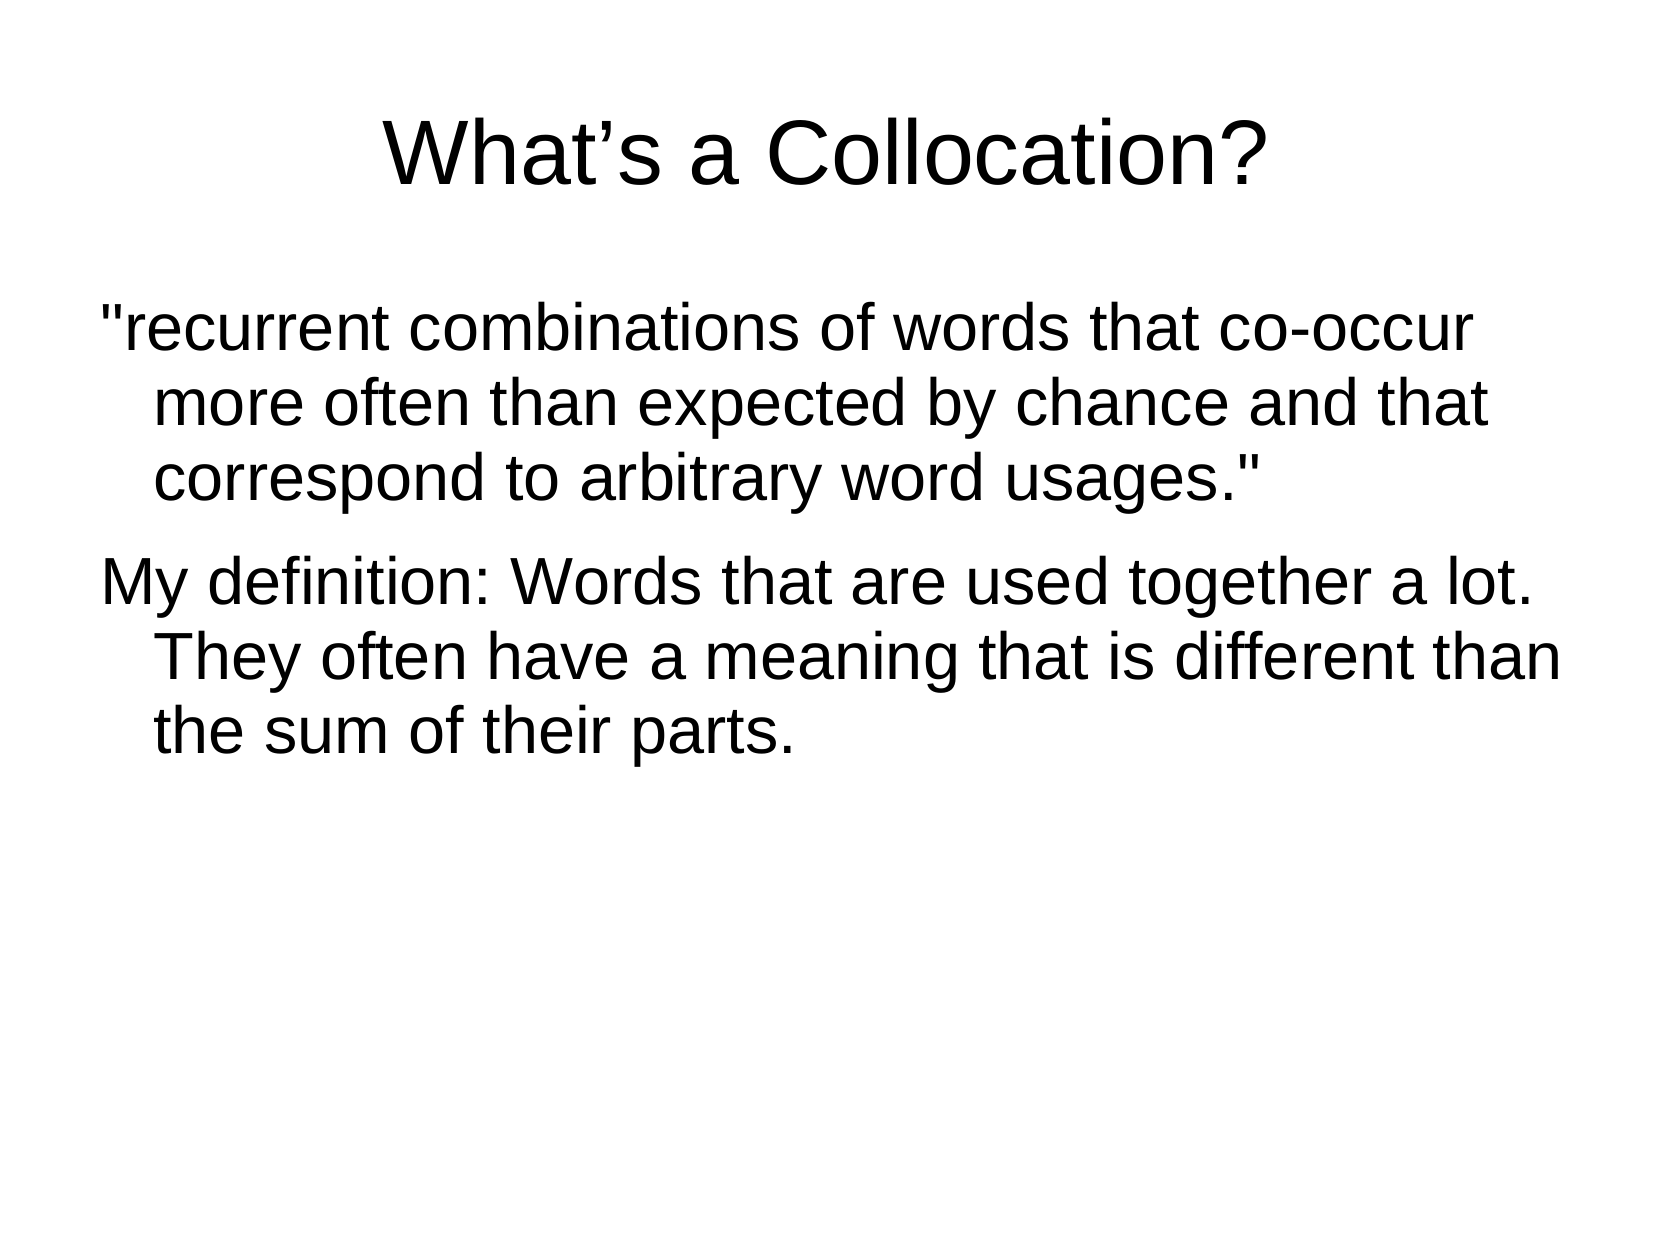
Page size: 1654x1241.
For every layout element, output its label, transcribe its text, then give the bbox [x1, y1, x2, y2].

list "recurrent combinations of words that co-occur more often than expected by chance and that correspond to arbitrary word usages." My definition: Words that are used together a lot. They often have a meaning that is different than the sum of their parts. [82, 290, 1571, 1109]
title What’s a Collocation? [82, 49, 1571, 257]
